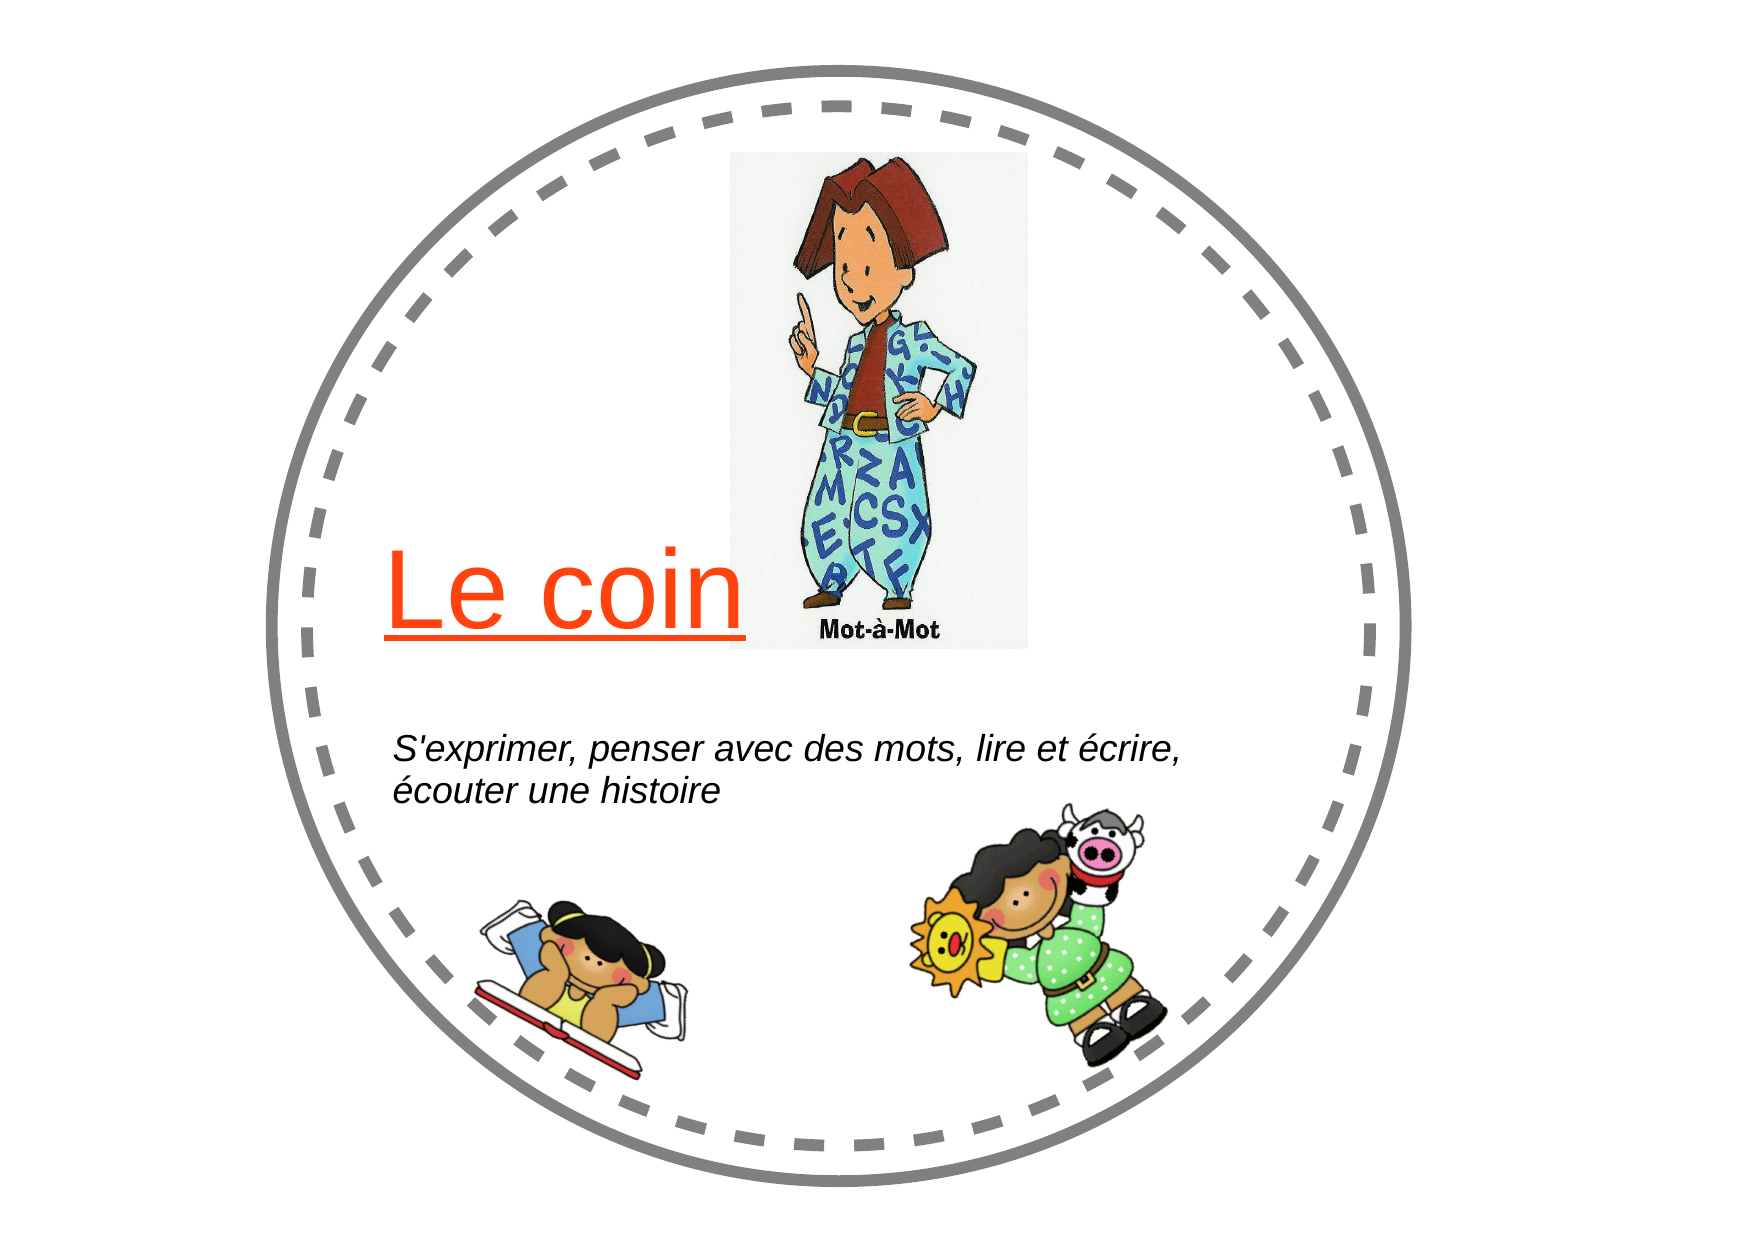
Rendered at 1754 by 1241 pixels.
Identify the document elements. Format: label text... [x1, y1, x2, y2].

picture [448, 862, 722, 1096]
picture [874, 755, 1251, 1129]
text_box S'exprimer, penser avec des mots, lire et écrire, écouter une histoire [377, 720, 1326, 819]
text_box Le coin [368, 519, 1312, 703]
text_box [271, 70, 1406, 1182]
picture [730, 152, 1028, 519]
